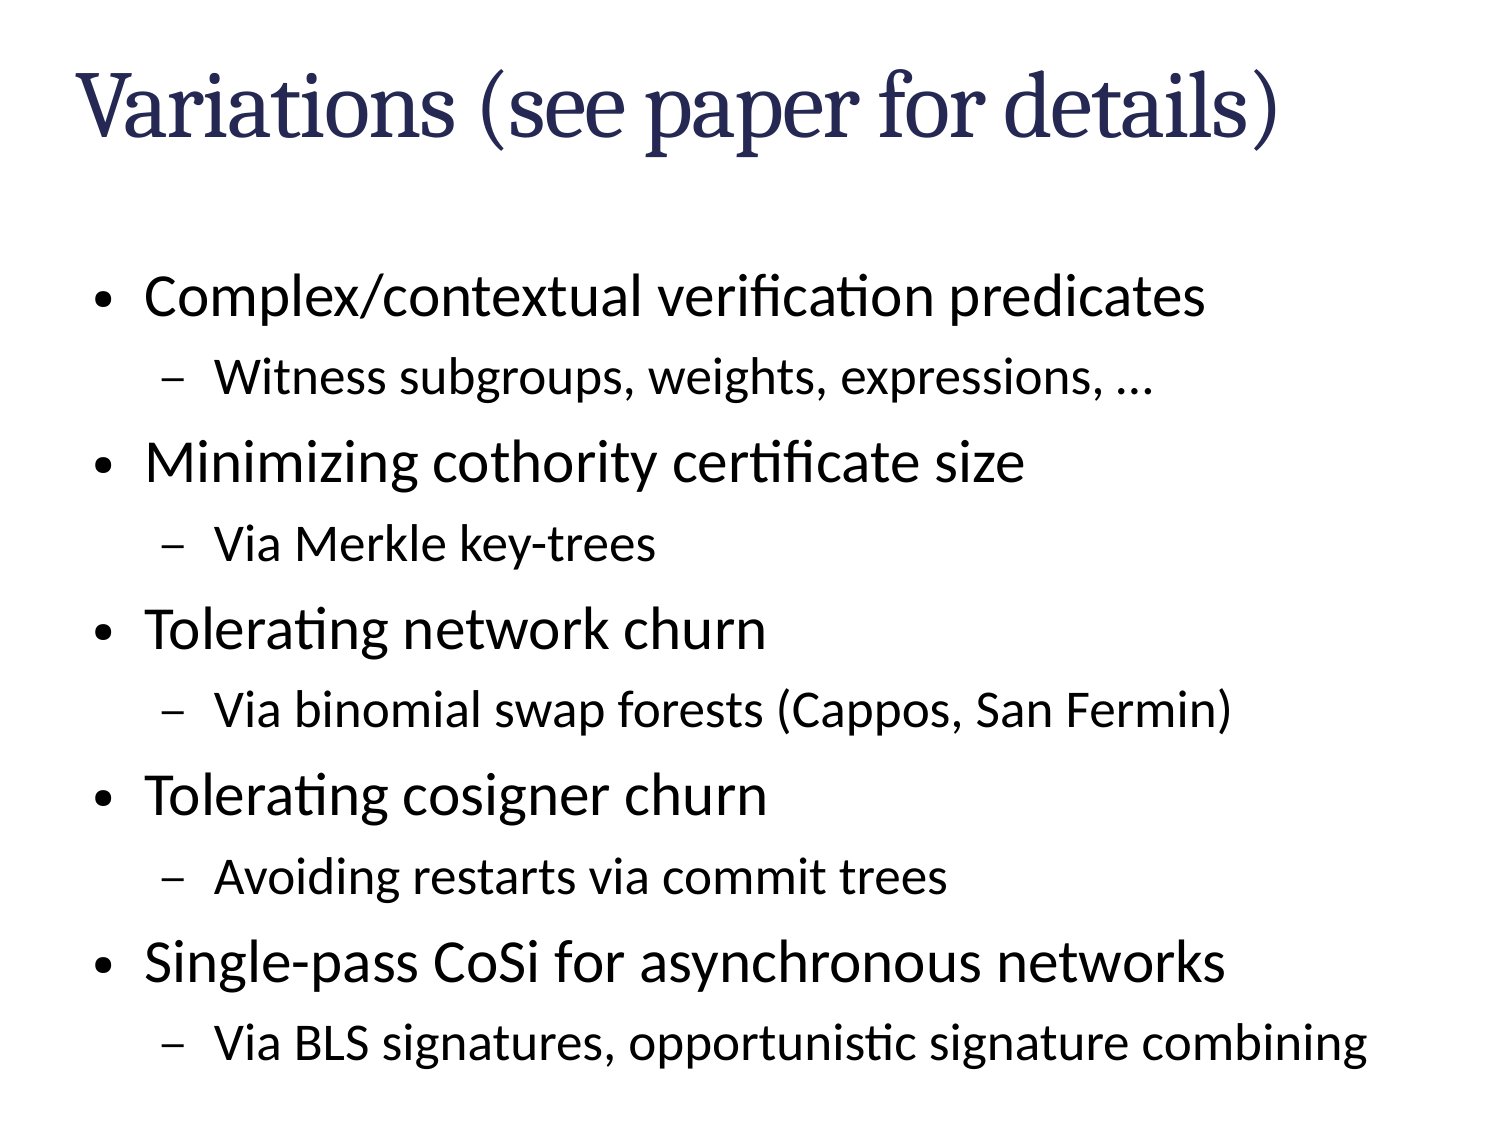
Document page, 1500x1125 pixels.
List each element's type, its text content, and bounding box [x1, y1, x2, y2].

list Complex/contextual verification predicates Witness subgroups, weights, expressions, … Minimizing cothority certificate size Via Merkle key-trees Tolerating network churn Via binomial swap forests (Cappos, San Fermin) Tolerating cosigner churn Avoiding restarts via commit trees Single-pass CoSi for asynchronous networks Via BLS signatures, opportunistic signature combining [75, 270, 1441, 1081]
title Variations (see paper for details) [75, 12, 1471, 200]
